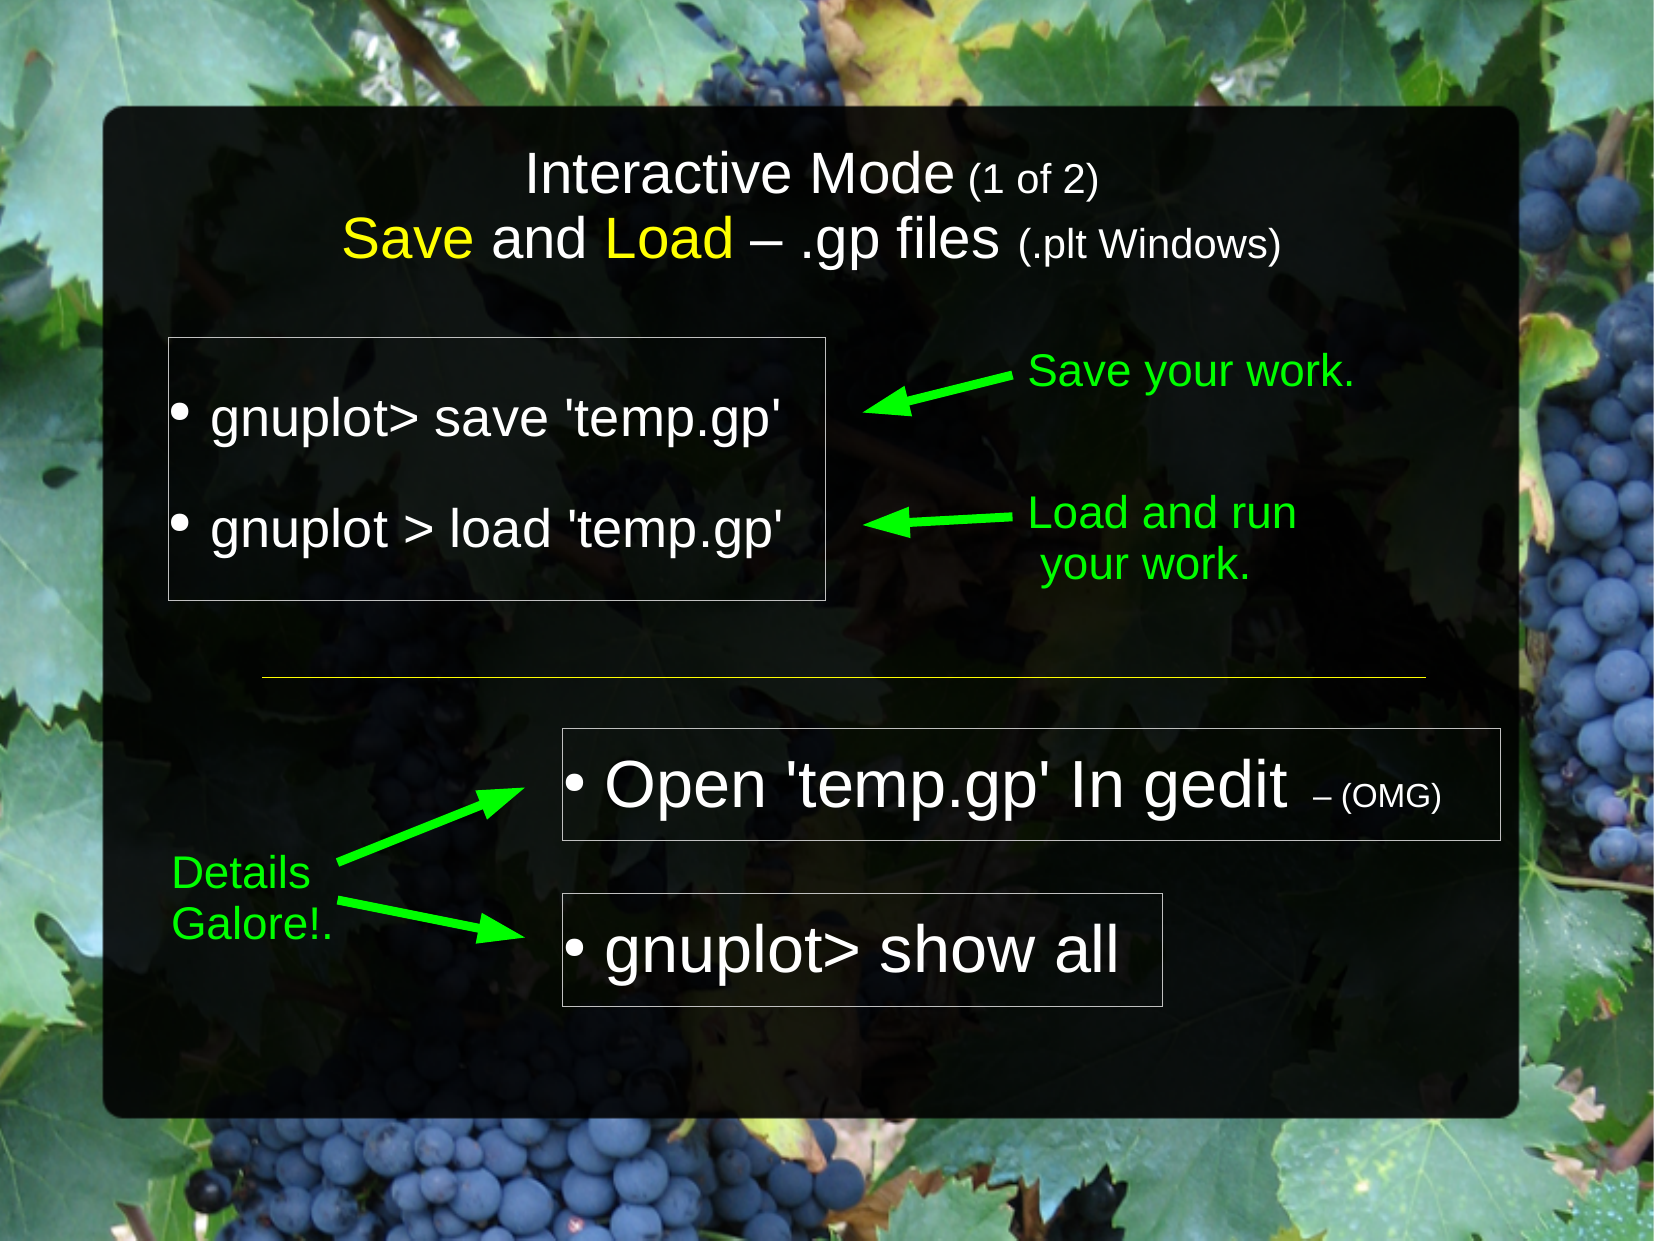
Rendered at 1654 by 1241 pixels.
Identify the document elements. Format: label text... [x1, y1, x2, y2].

text_box Load and run your work. [1012, 479, 1463, 597]
subtitle gnuplot> save 'temp.gp' gnuplot > load 'temp.gp' [168, 337, 826, 601]
picture [0, 0, 1654, 1241]
text_box Open 'temp.gp' In gedit – (OMG) [562, 728, 1501, 841]
text_box Save your work. [1012, 337, 1463, 404]
text_box gnuplot> show all [562, 893, 1163, 1007]
title Interactive Mode (1 of 2) Save and Load – .gp files (.plt Windows) [118, 141, 1506, 272]
text_box Details Galore!. [156, 839, 389, 957]
